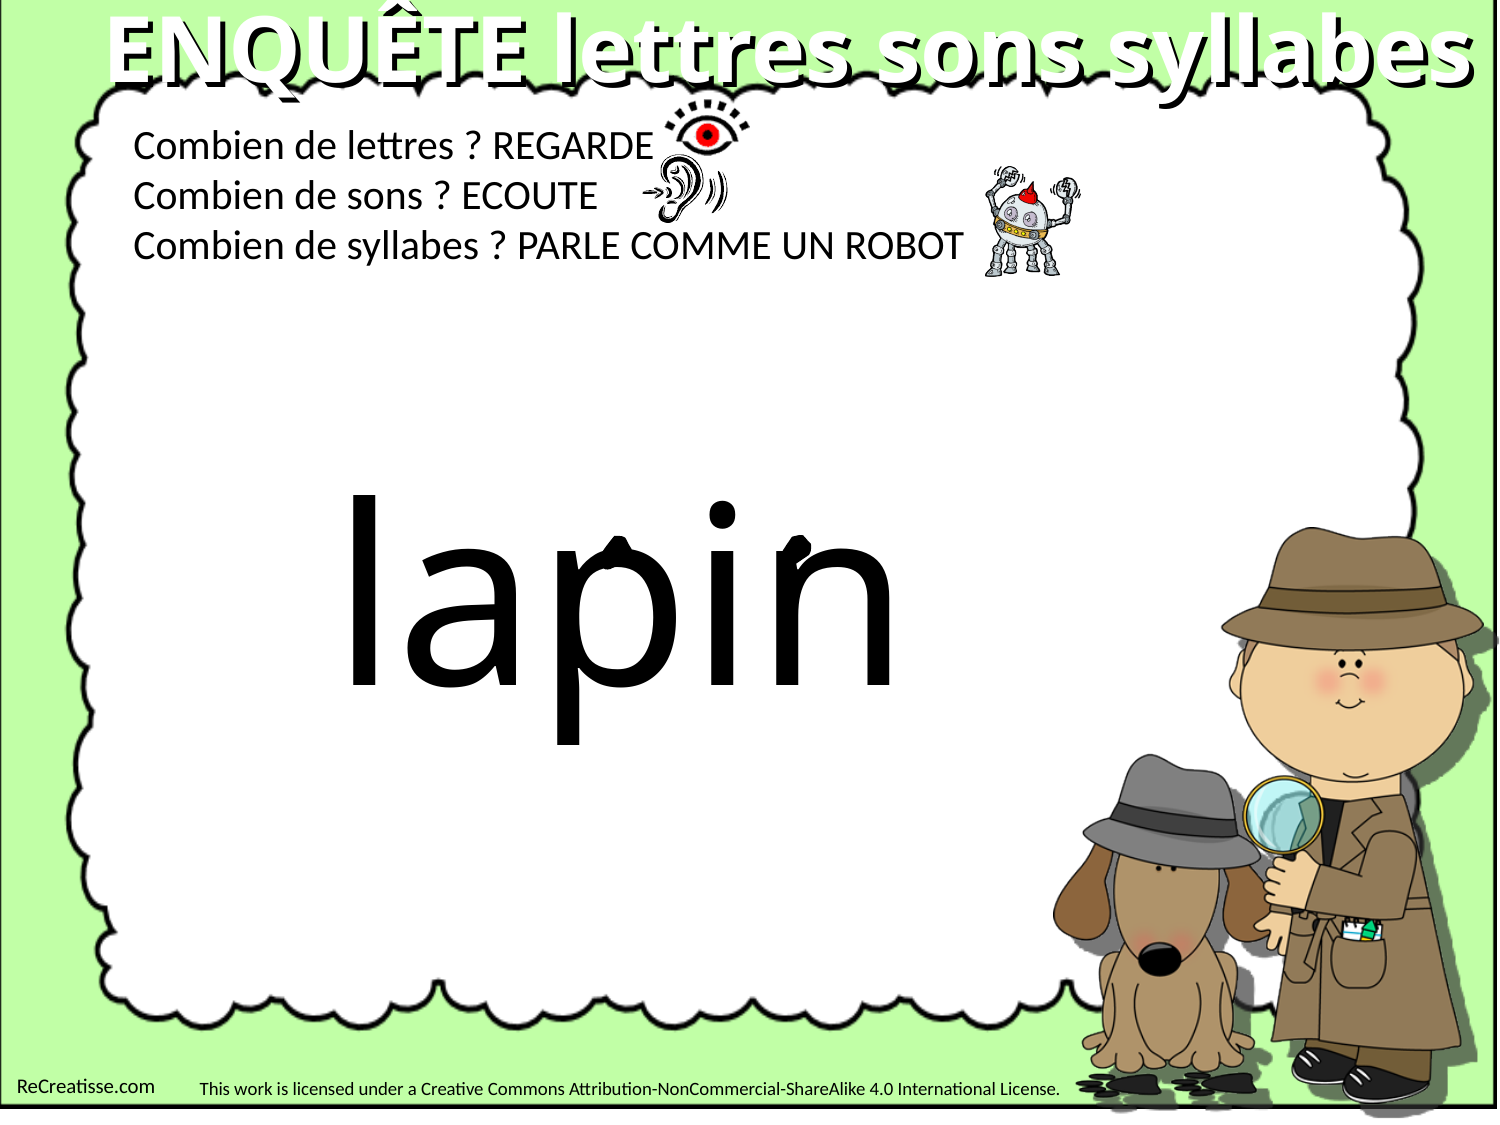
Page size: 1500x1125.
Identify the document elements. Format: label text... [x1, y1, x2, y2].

text_box This work is licensed under a Creative Commons Attribution-NonCommercial-ShareAlike 4.0 International License. [185, 1069, 1182, 1107]
text_box lapin [317, 428, 925, 743]
text_box [779, 536, 811, 569]
text_box Combien de lettres ? REGARDE Combien de sons ? ECOUTE Combien de syllabes ? PARLE COMME UN ROBOT [118, 110, 980, 275]
picture [0, 0, 1497, 1109]
text_box lapin [579, 567, 653, 669]
text_box ENQUÊTE lettres sons syllabes [88, 0, 1490, 108]
text_box [601, 536, 631, 569]
text_box ReCreatisse.com [2, 1065, 170, 1105]
